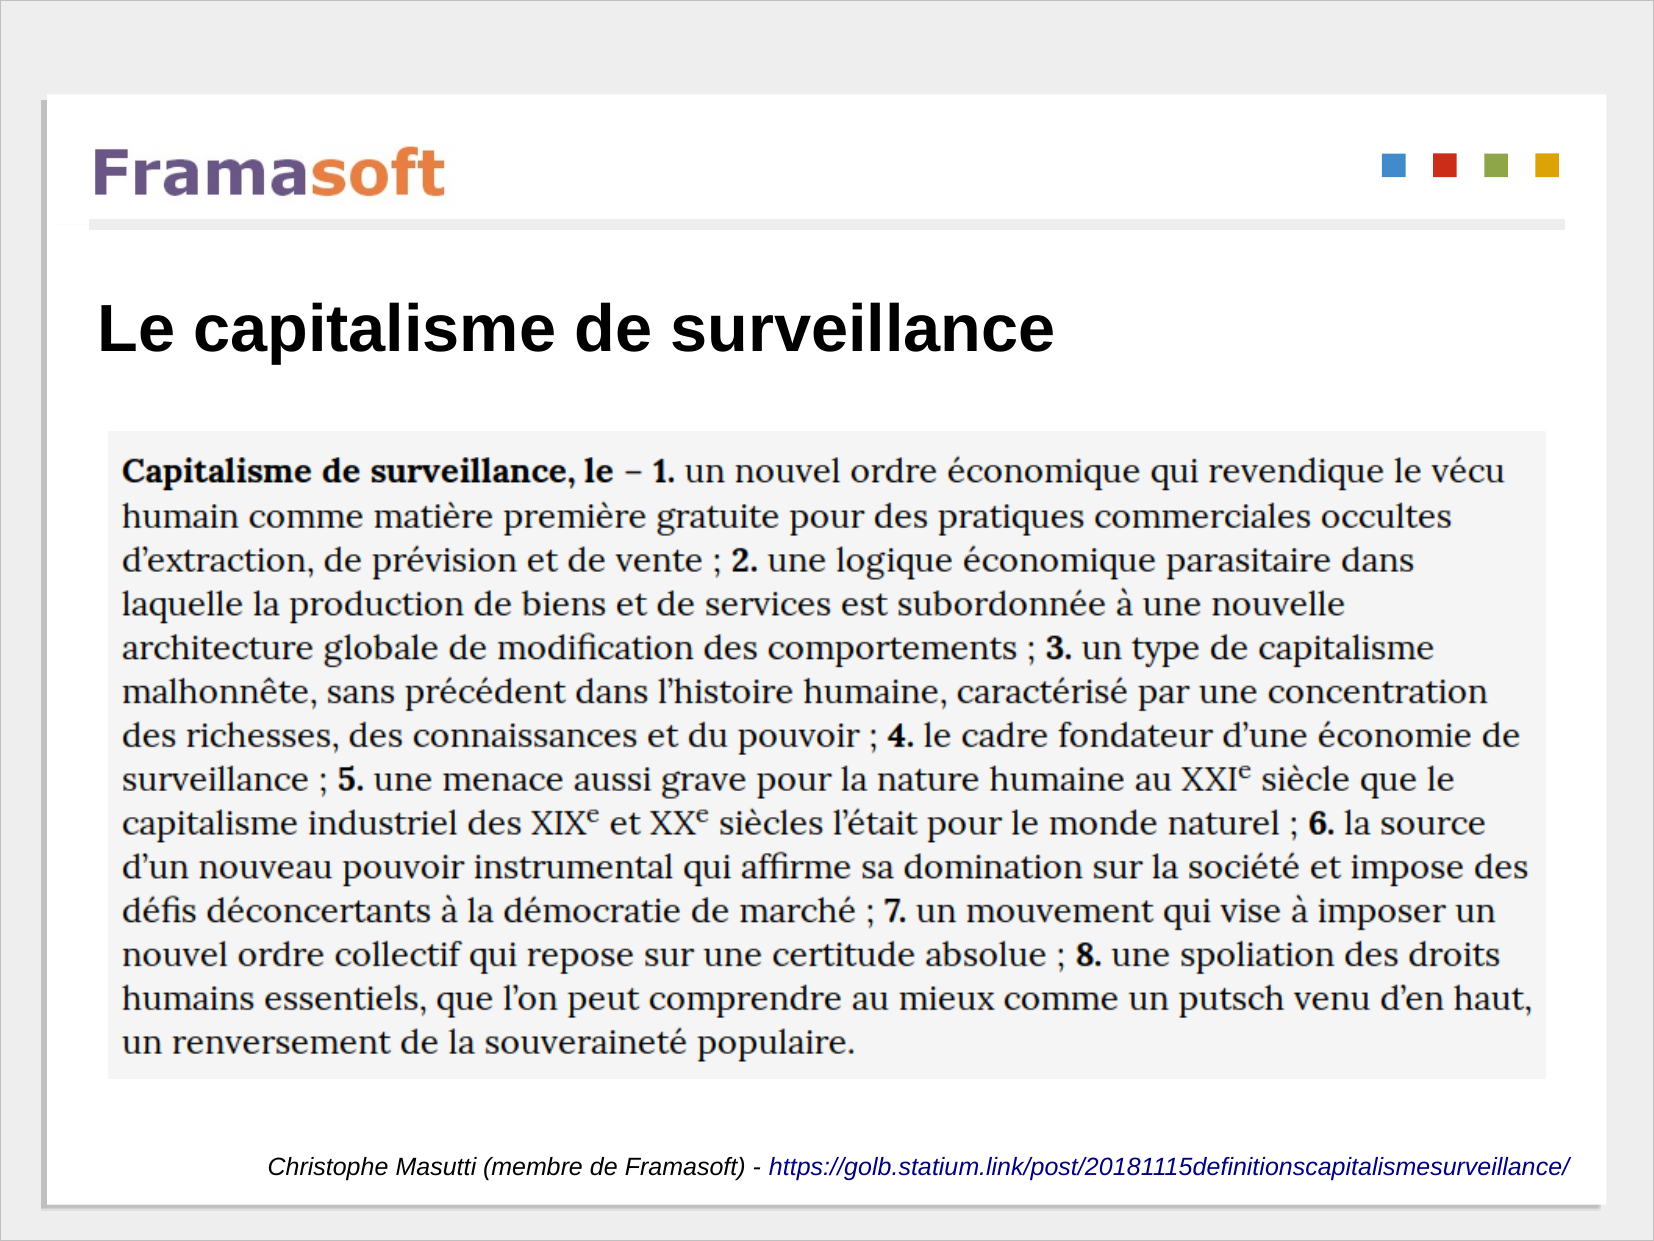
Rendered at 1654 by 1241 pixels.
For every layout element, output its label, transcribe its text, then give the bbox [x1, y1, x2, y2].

text_box Christophe Masutti (membre de Framasoft) - https://golb.statium.link/post/20181115definitionscapitalismesurveillance/ [94, 1145, 1586, 1193]
picture [108, 431, 1546, 1079]
picture [54, 104, 508, 225]
text_box [0, 0, 1654, 1241]
text_box Le capitalisme de surveillance [82, 283, 1501, 374]
